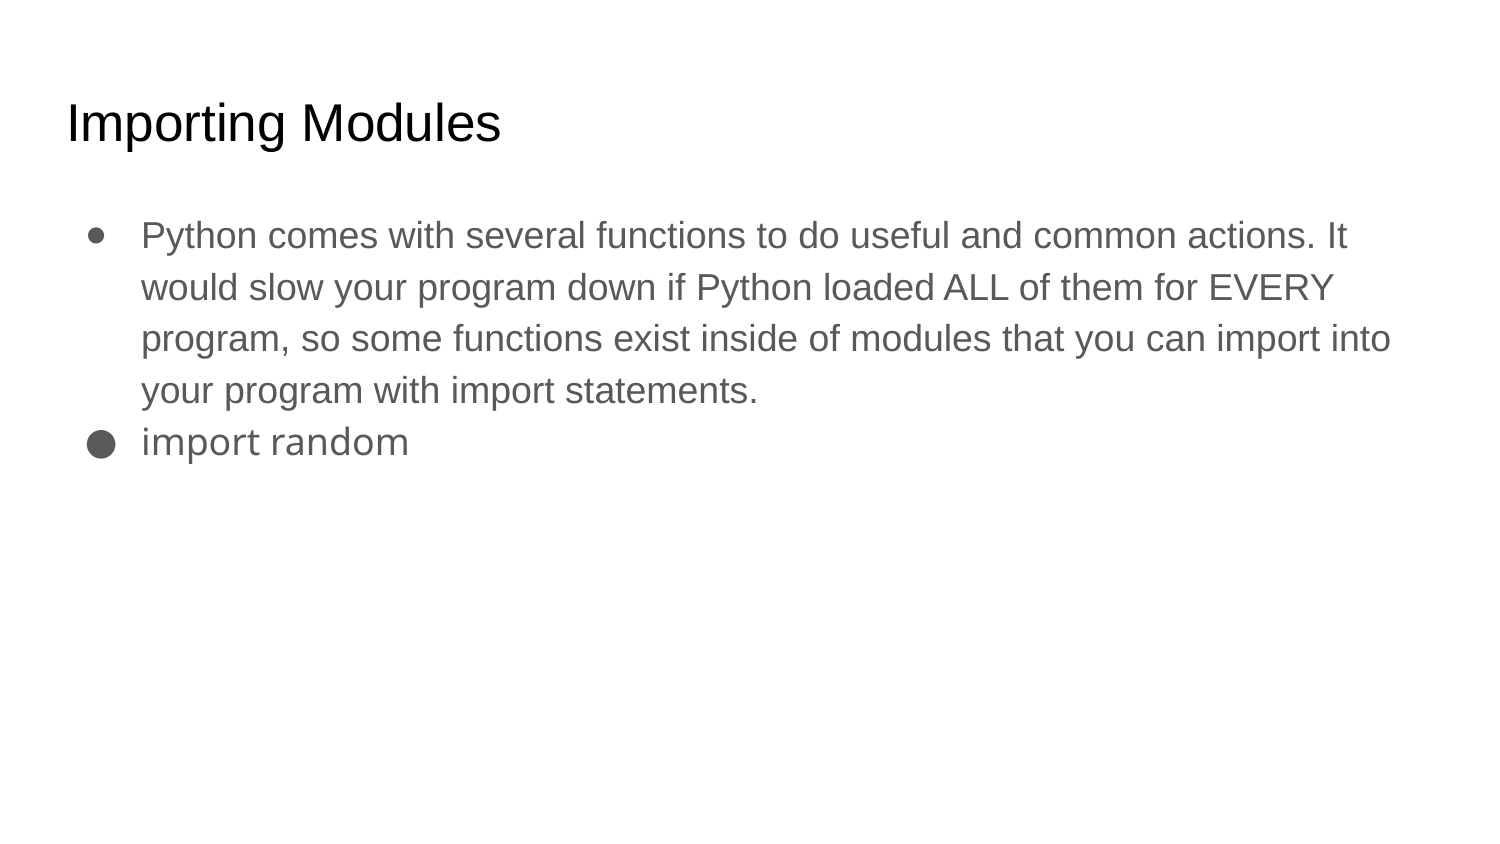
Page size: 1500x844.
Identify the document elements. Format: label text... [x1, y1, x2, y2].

title Importing Modules [51, 72, 1449, 167]
list Python comes with several functions to do useful and common actions. It would slow your program down if Python loaded ALL of them for EVERY program, so some functions exist inside of modules that you can import into your program with import statements. import random [51, 189, 1449, 750]
